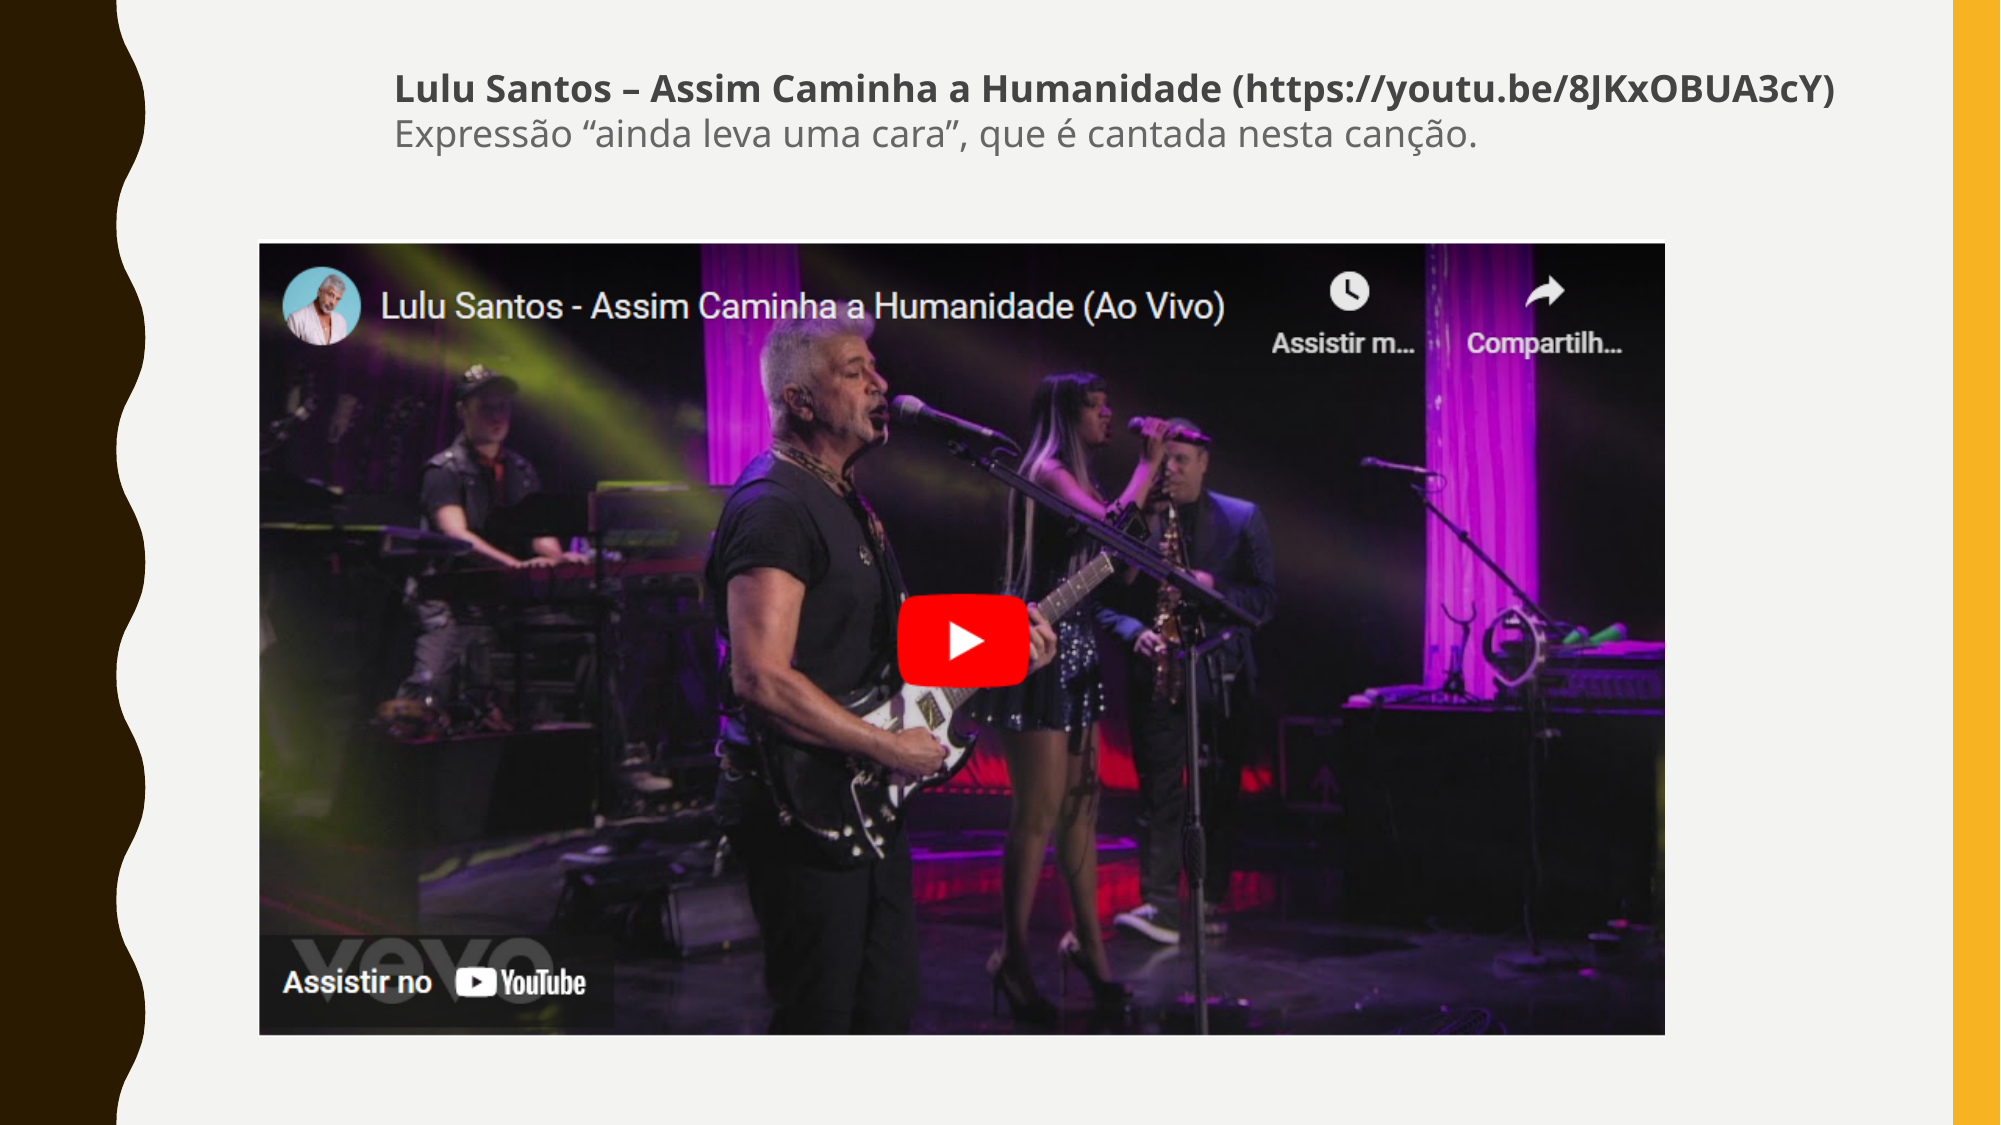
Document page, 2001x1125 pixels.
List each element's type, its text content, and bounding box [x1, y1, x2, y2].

picture [258, 239, 1665, 1037]
text_box Lulu Santos – Assim Caminha a Humanidade (https://youtu.be/8JKxOBUA3cY) Expressão “ainda leva uma cara”, que é cantada nesta canção. [379, 57, 1853, 253]
